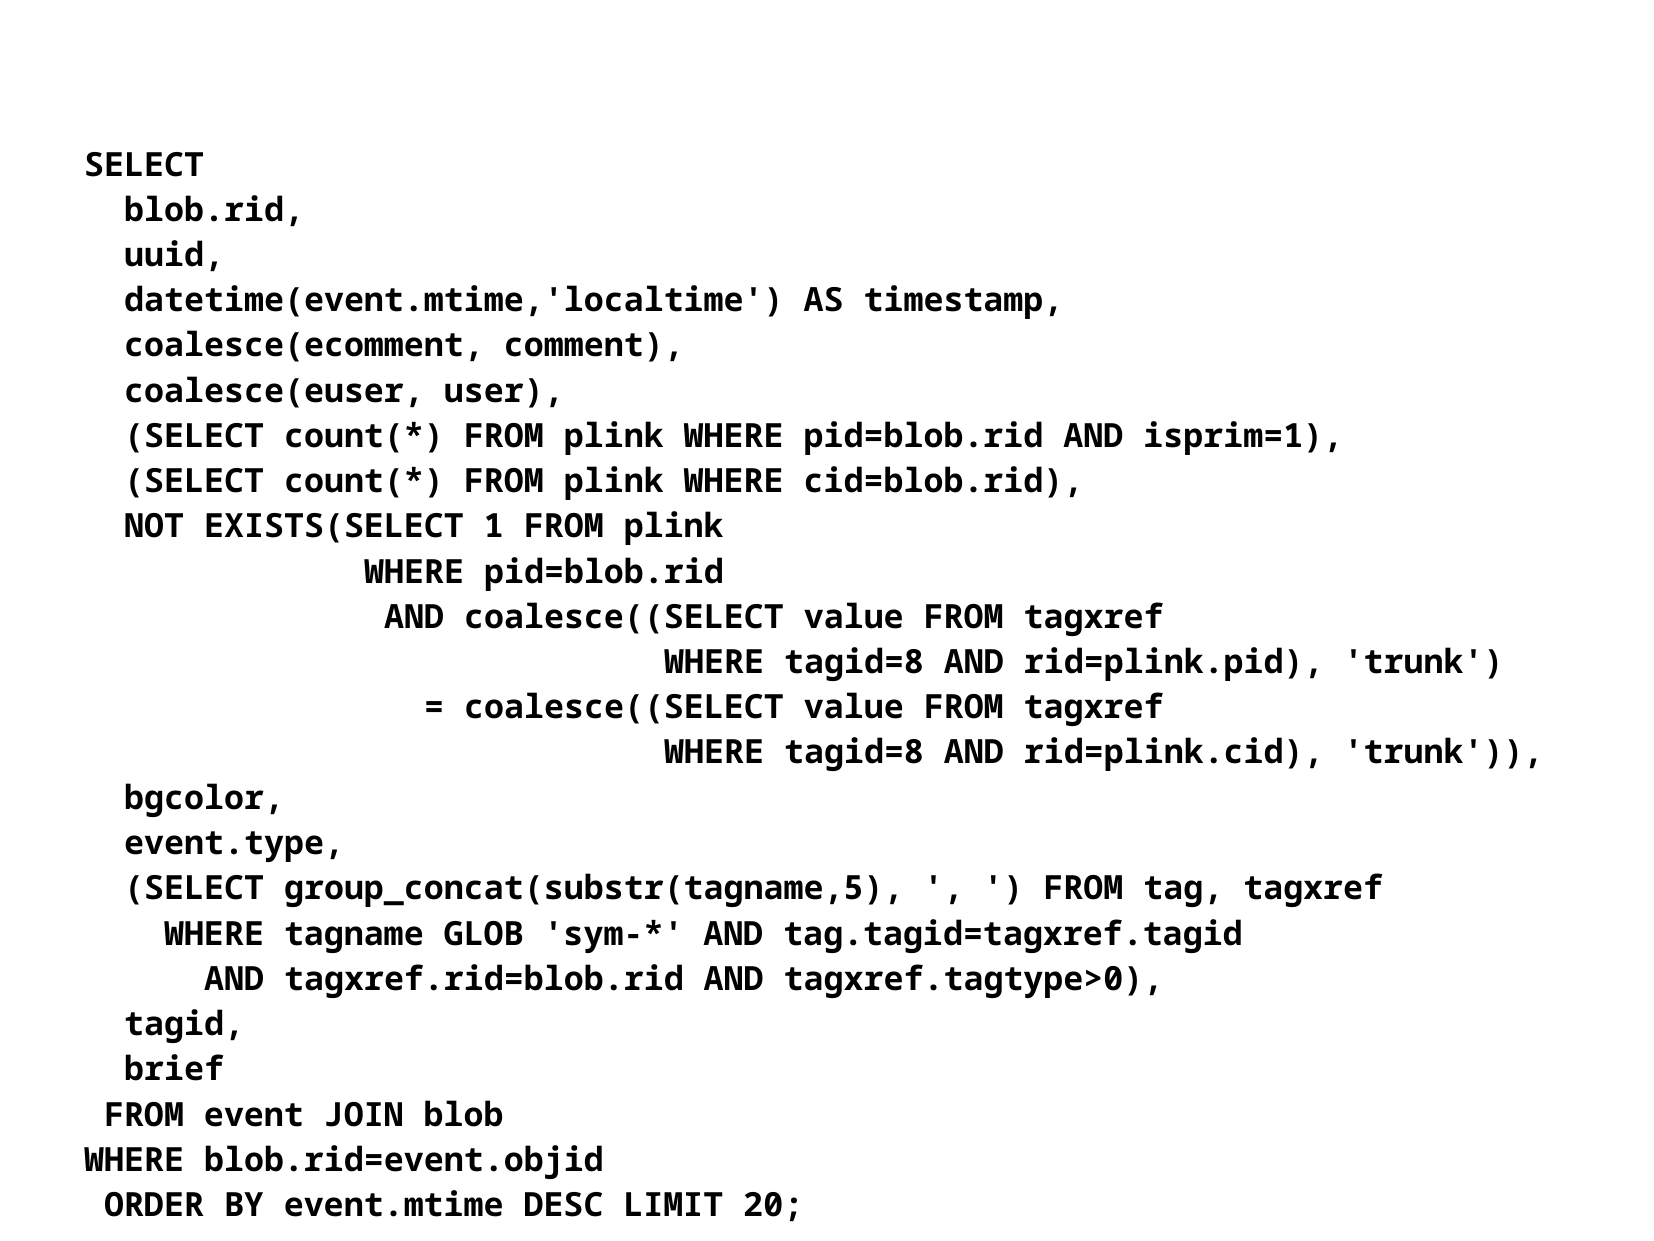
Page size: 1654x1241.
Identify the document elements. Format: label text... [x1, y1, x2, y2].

text_box SELECT blob.rid, uuid, datetime(event.mtime,'localtime') AS timestamp, coalesce(ecomment, comment), coalesce(euser, user), (SELECT count(*) FROM plink WHERE pid=blob.rid AND isprim=1), (SELECT count(*) FROM plink WHERE cid=blob.rid), NOT EXISTS(SELECT 1 FROM plink WHERE pid=blob.rid AND coalesce((SELECT value FROM tagxref WHERE tagid=8 AND rid=plink.pid), 'trunk') = coalesce((SELECT value FROM tagxref WHERE tagid=8 AND rid=plink.cid), 'trunk')), bgcolor, event.type, (SELECT group_concat(substr(tagname,5), ', ') FROM tag, tagxref WHERE tagname GLOB 'sym-*' AND tag.tagid=tagxref.tagid AND tagxref.rid=blob.rid AND tagxref.tagtype>0), tagid, brief FROM event JOIN blob WHERE blob.rid=event.objid ORDER BY event.mtime DESC LIMIT 20; [69, 133, 1560, 1105]
